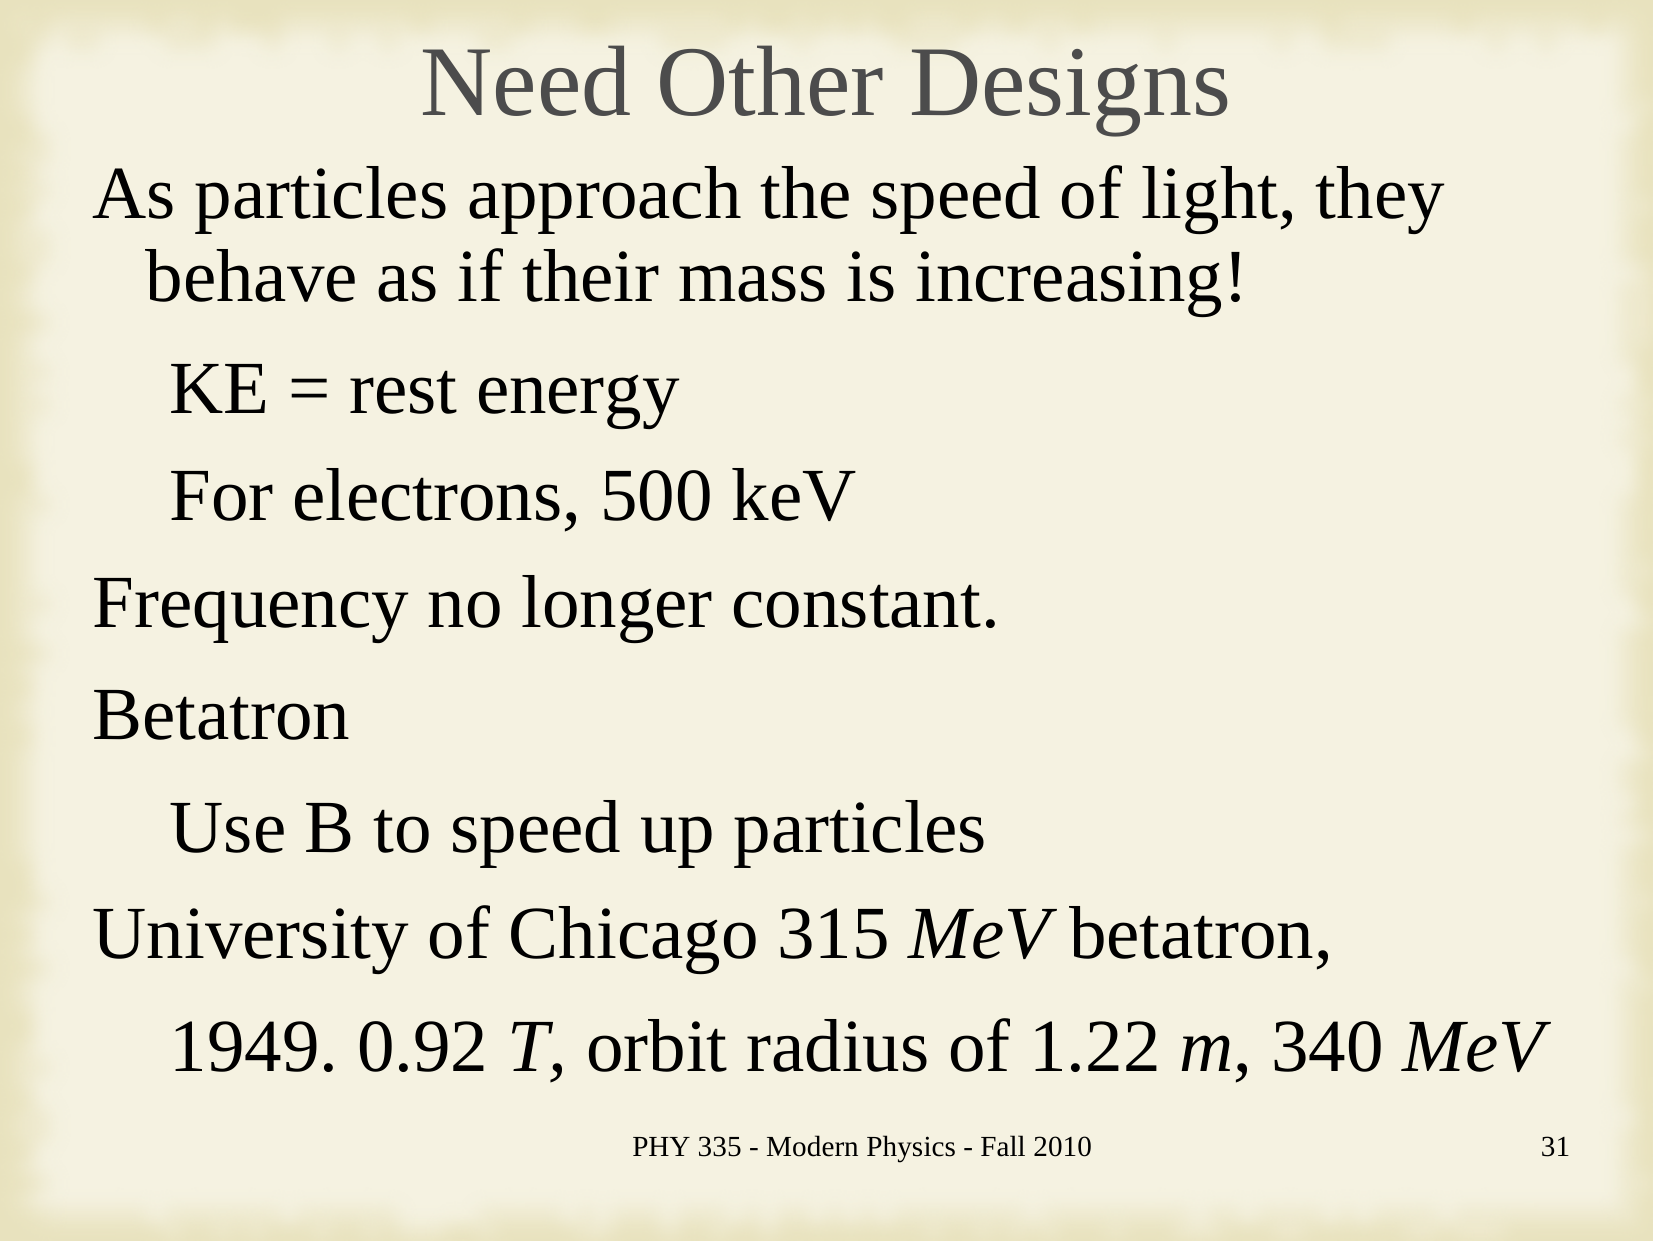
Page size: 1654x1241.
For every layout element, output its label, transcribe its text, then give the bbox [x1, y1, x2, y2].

title Need Other Designs [82, 0, 1571, 151]
picture [0, 0, 1653, 1241]
list As particles approach the speed of light, they behave as if their mass is increasing! KE = rest energy For electrons, 500 keV Frequency no longer constant. Betatron Use B to speed up particles University of Chicago 315 MeV betatron, 1949. 0.92 T, orbit radius of 1.22 m, 340 MeV [75, 151, 1643, 1088]
